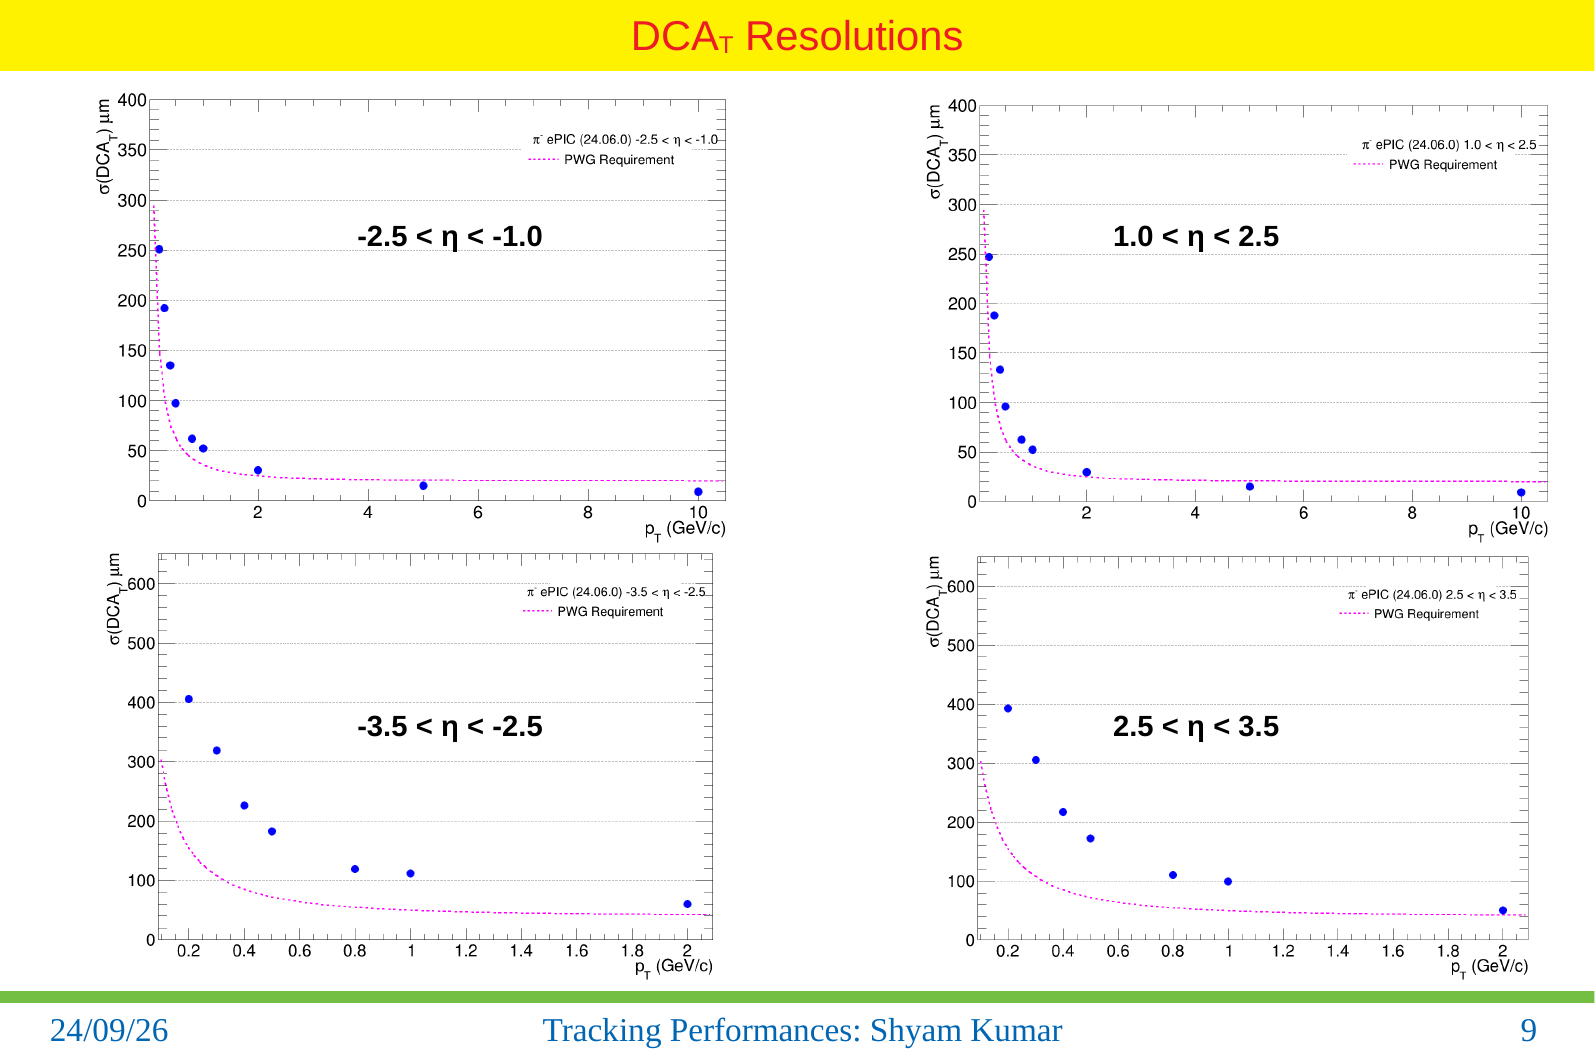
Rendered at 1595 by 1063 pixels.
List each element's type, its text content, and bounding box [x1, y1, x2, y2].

title DCAT Resolutions [0, 0, 1595, 71]
text_box -2.5 < η < -1.0 [342, 212, 591, 312]
picture [913, 82, 1581, 985]
text_box 1.0 < η < 2.5 [1098, 212, 1347, 312]
text_box -3.5 < η < -2.5 [342, 702, 591, 802]
picture [82, 76, 759, 985]
text_box 2.5 < η < 3.5 [1098, 702, 1347, 802]
